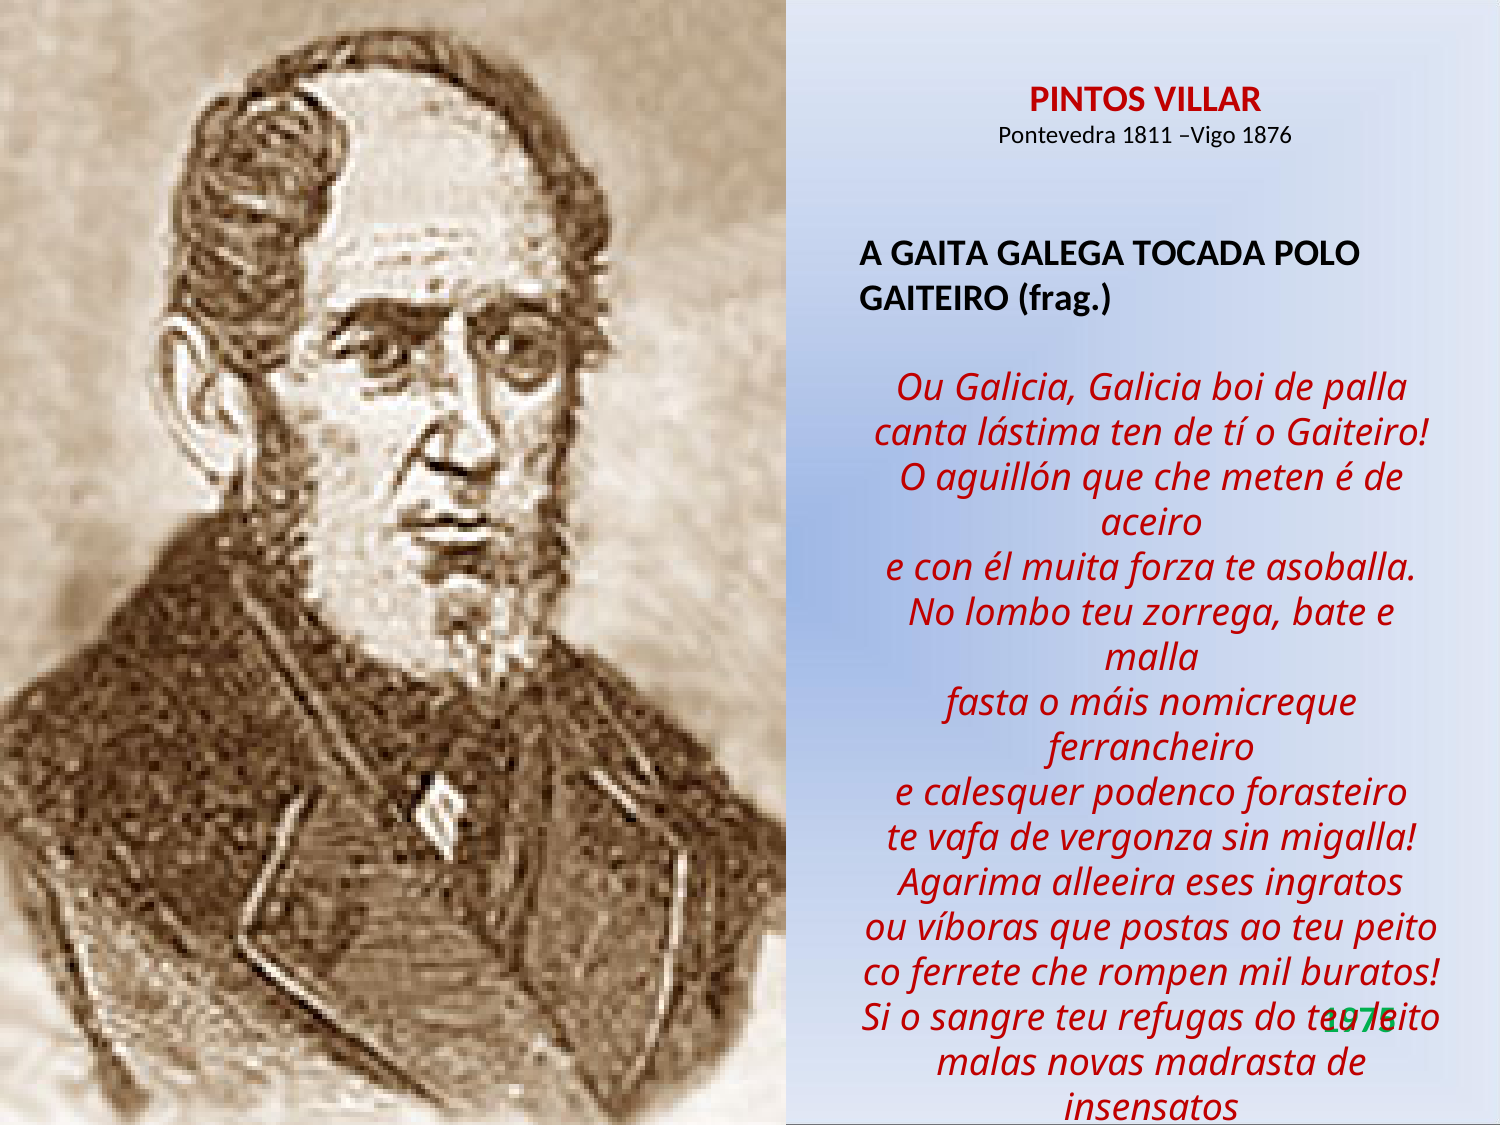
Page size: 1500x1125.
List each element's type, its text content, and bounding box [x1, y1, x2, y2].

picture [0, 0, 1500, 1125]
text_box PINTOS VILLAR Pontevedra 1811 –Vigo 1876 [856, 66, 1436, 157]
text_box A GAITA GALEGA TOCADA POLO GAITEIRO (frag.) Ou Galicia, Galicia boi de palla canta lástima ten de tí o Gaiteiro! O aguillón que che meten é de aceiro e con él muita forza te asoballa. No lombo teu zorrega, bate e malla fasta o máis nomicreque ferrancheiro e calesquer podenco forasteiro te vafa de vergonza sin migalla! Agarima alleeira eses ingratos ou víboras que postas ao teu peito co ferrete che rompen mil buratos! Si o sangre teu refugas do teu leito malas novas madrasta de insensatos dos fillos teus ao amor nan tés direito. [844, 219, 1459, 1125]
